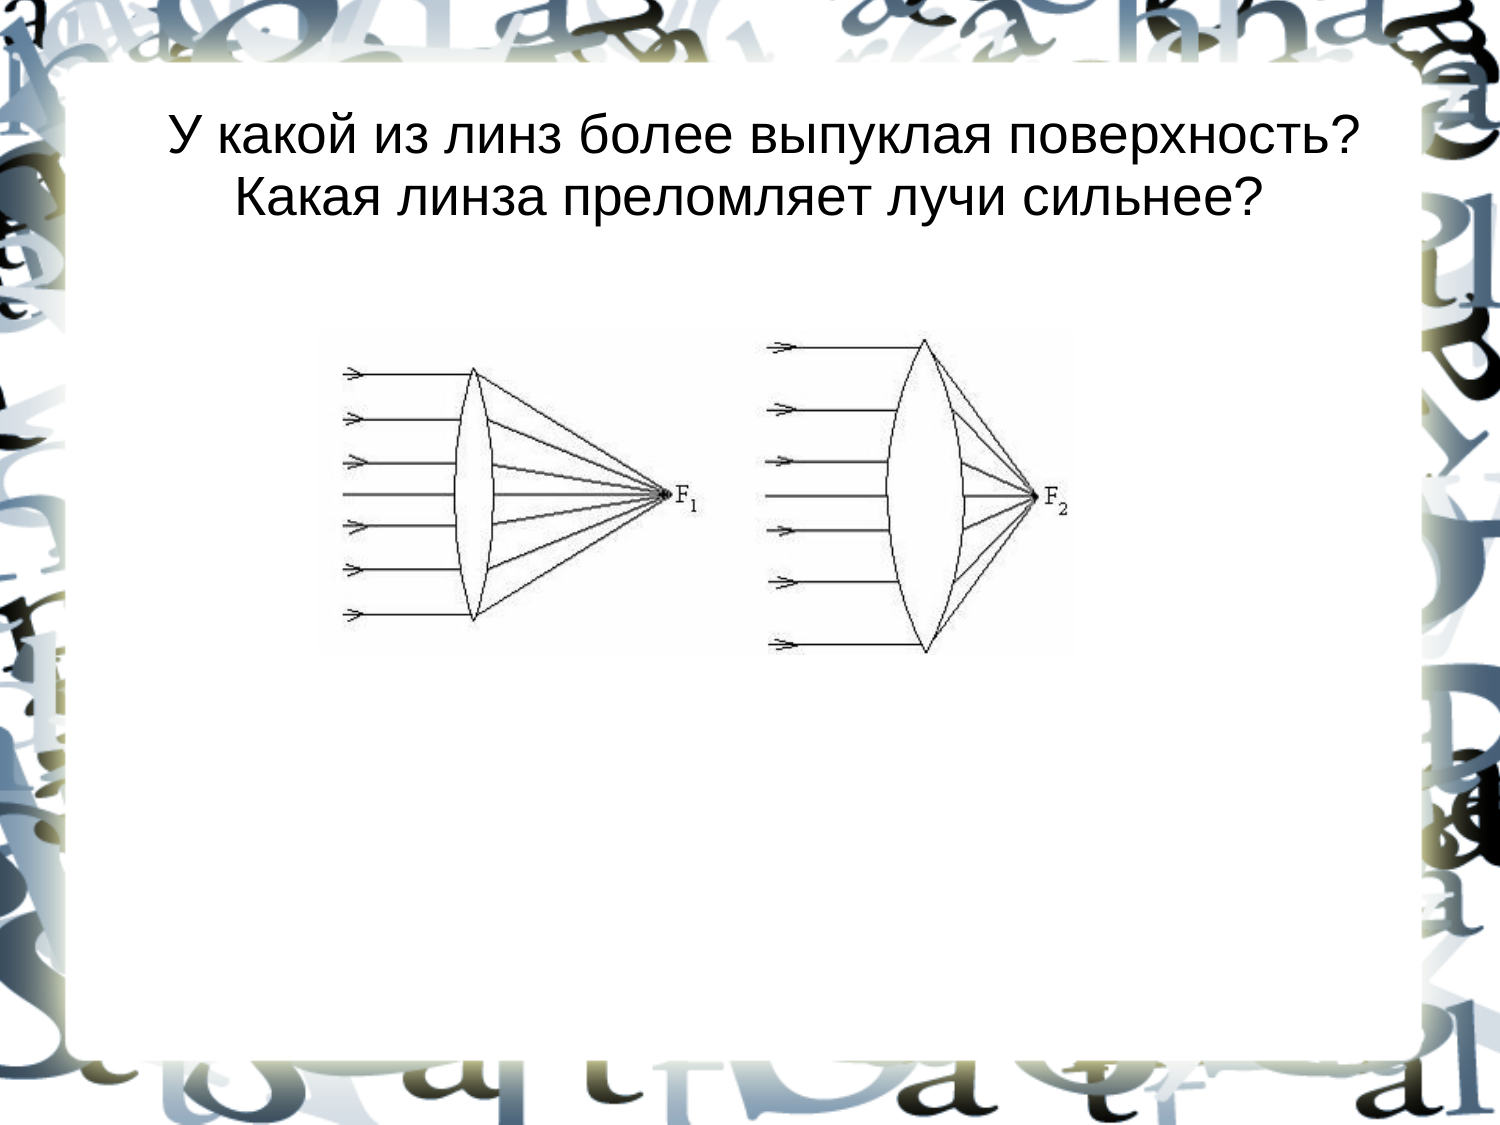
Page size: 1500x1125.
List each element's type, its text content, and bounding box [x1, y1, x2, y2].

picture [0, 0, 1500, 1125]
title У какой из линз более выпуклая поверхность? Какая линза преломляет лучи сильнее? [75, 71, 1425, 260]
